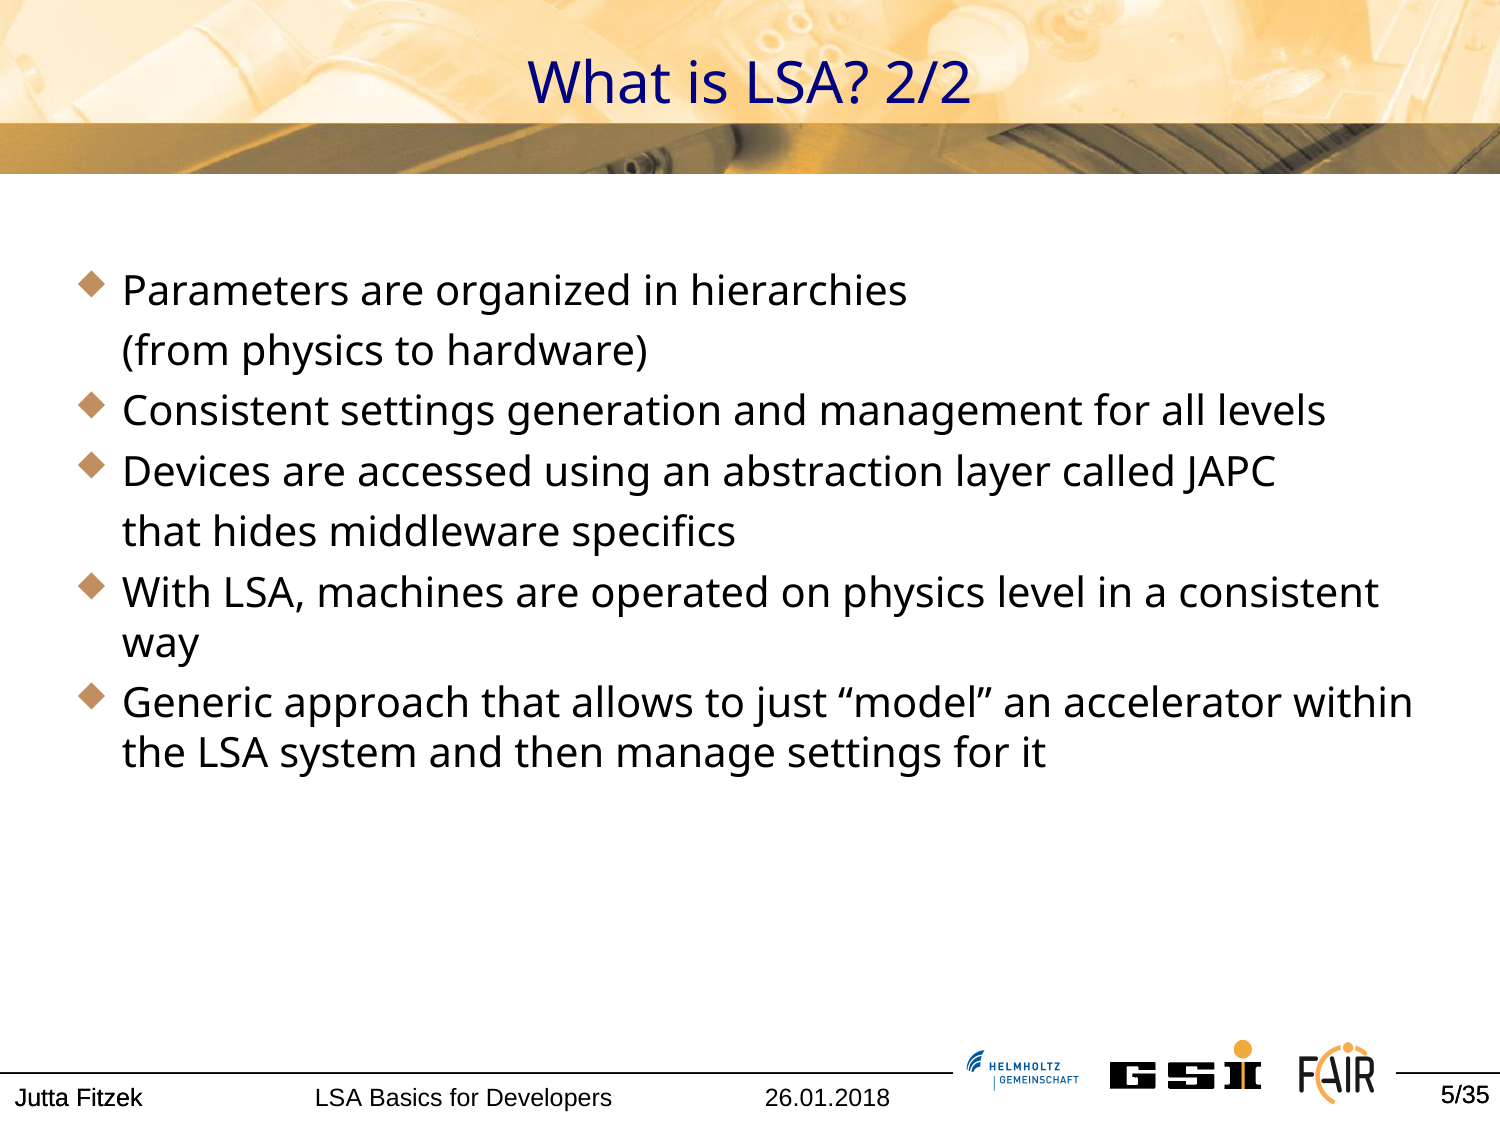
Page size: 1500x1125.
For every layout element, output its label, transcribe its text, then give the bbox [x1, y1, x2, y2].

list Parameters are organized in hierarchies (from physics to hardware) Consistent settings generation and management for all levels Devices are accessed using an abstraction layer called JAPC that hides middleware specifics With LSA, machines are operated on physics level in a consistent way Generic approach that allows to just “model” an accelerator within the LSA system and then manage settings for it [75, 263, 1425, 1006]
picture [1287, 1034, 1396, 1106]
picture [960, 1046, 1084, 1095]
picture [0, 0, 1500, 175]
picture [1110, 1040, 1261, 1089]
title What is LSA? 2/2 [75, 0, 1425, 174]
